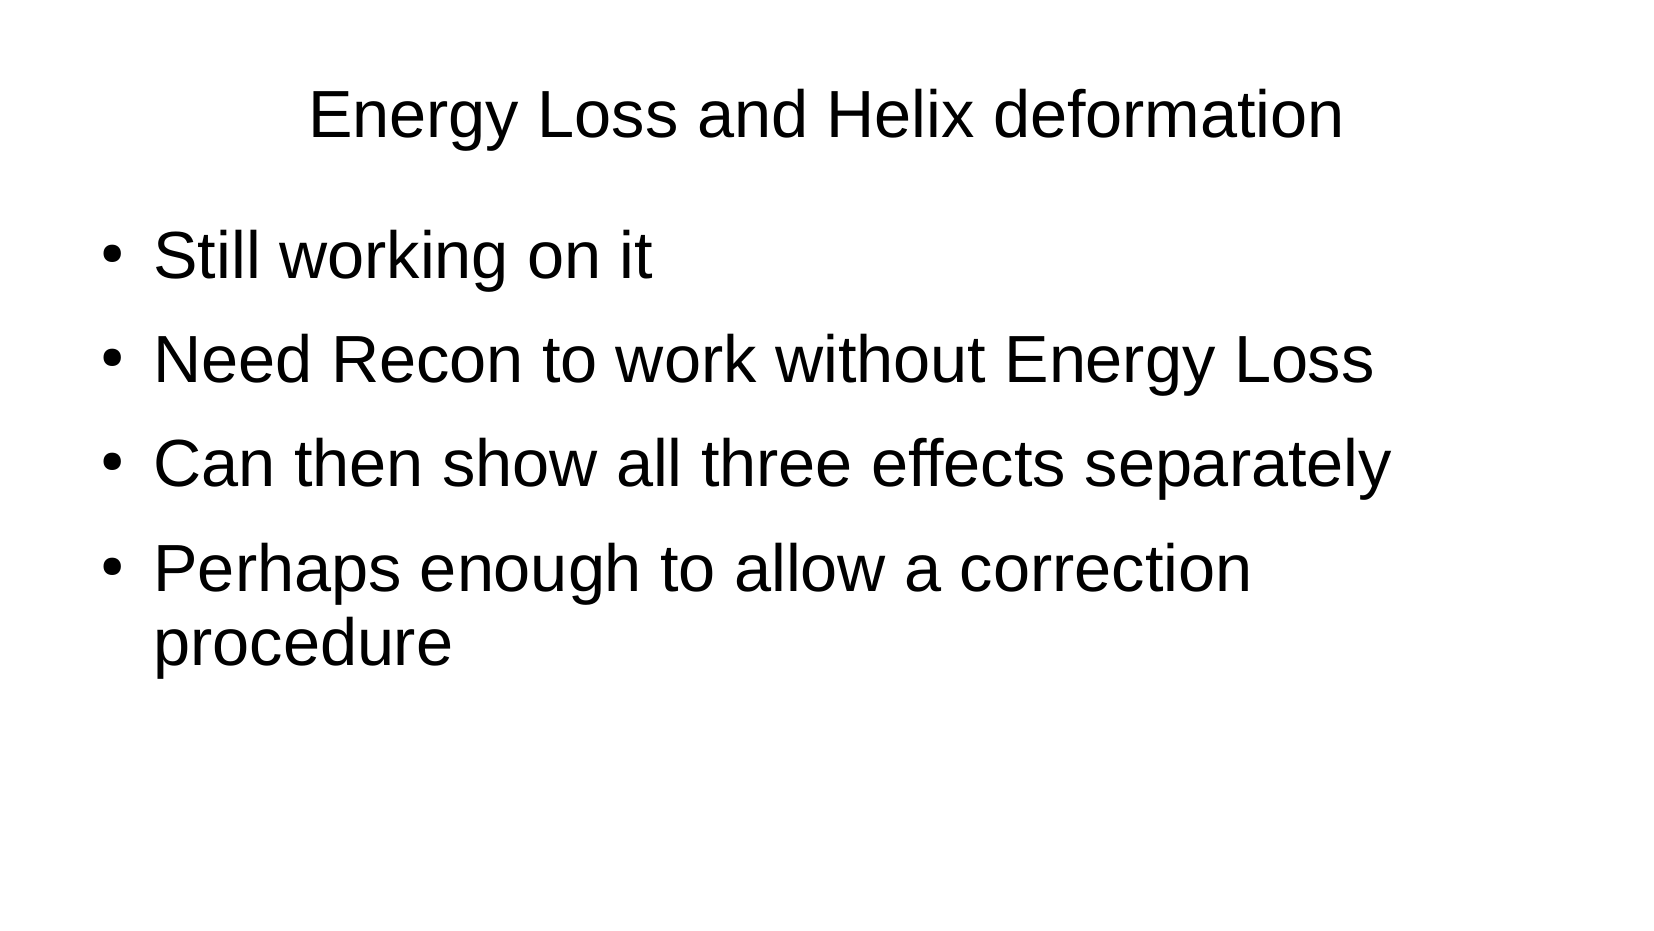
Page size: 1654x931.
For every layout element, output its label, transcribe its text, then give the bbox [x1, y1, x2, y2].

title Energy Loss and Helix deformation [82, 37, 1571, 193]
list Still working on it Need Recon to work without Energy Loss Can then show all three effects separately Perhaps enough to allow a correction procedure [82, 217, 1571, 758]
